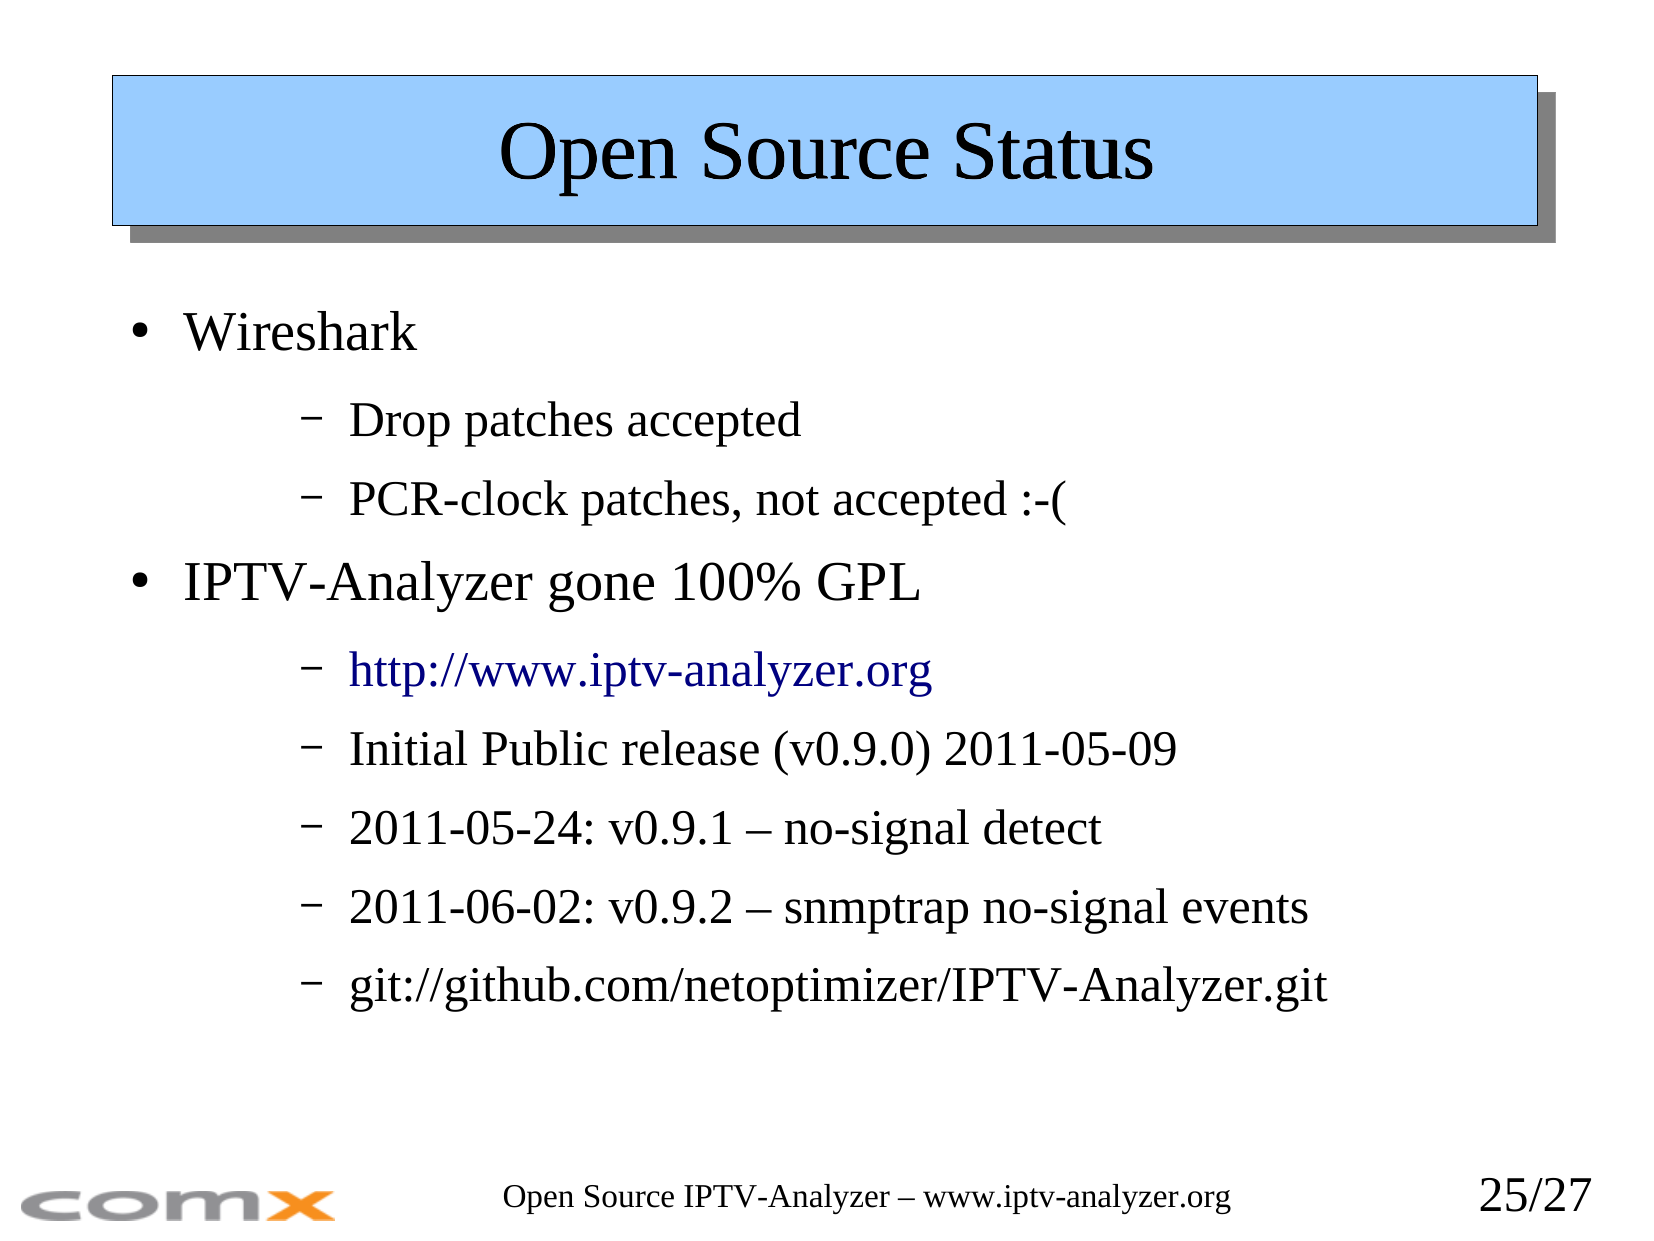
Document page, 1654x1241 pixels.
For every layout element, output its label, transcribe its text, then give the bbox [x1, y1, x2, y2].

title Open Source Status [116, 90, 1538, 211]
list Wireshark Drop patches accepted PCR-clock patches, not accepted :-( IPTV-Analyzer gone 100% GPL http://www.iptv-analyzer.org Initial Public release (v0.9.0) 2011-05-09 2011-05-24: v0.9.1 – no-signal detect 2011-06-02: v0.9.2 – snmptrap no-signal events git://github.com/netoptimizer/IPTV-Analyzer.git [112, 300, 1538, 1058]
picture [21, 1191, 335, 1221]
